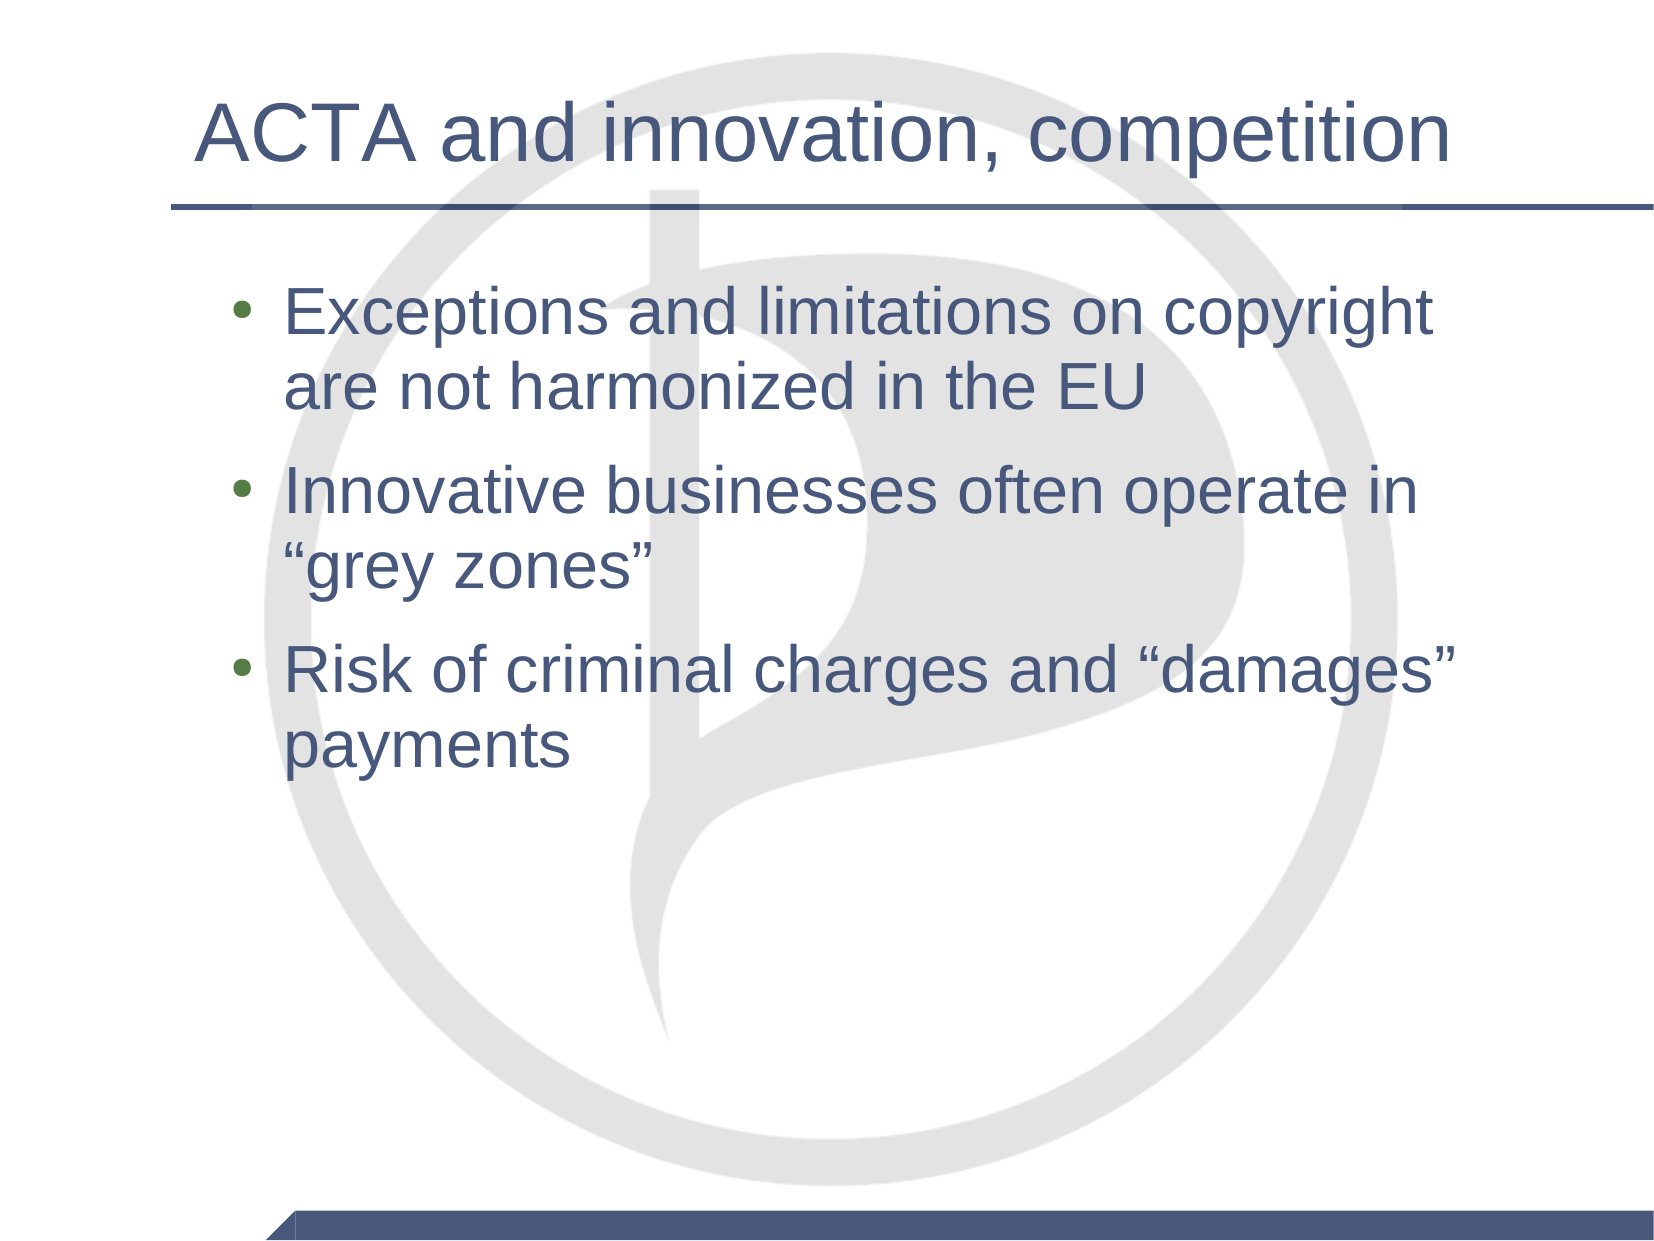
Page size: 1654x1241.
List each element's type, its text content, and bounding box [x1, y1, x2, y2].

title ACTA and innovation, competition [194, 29, 1530, 237]
list Exceptions and limitations on copyright are not harmonized in the EU Innovative businesses often operate in “grey zones” Risk of criminal charges and “damages” payments [212, 274, 1530, 1093]
